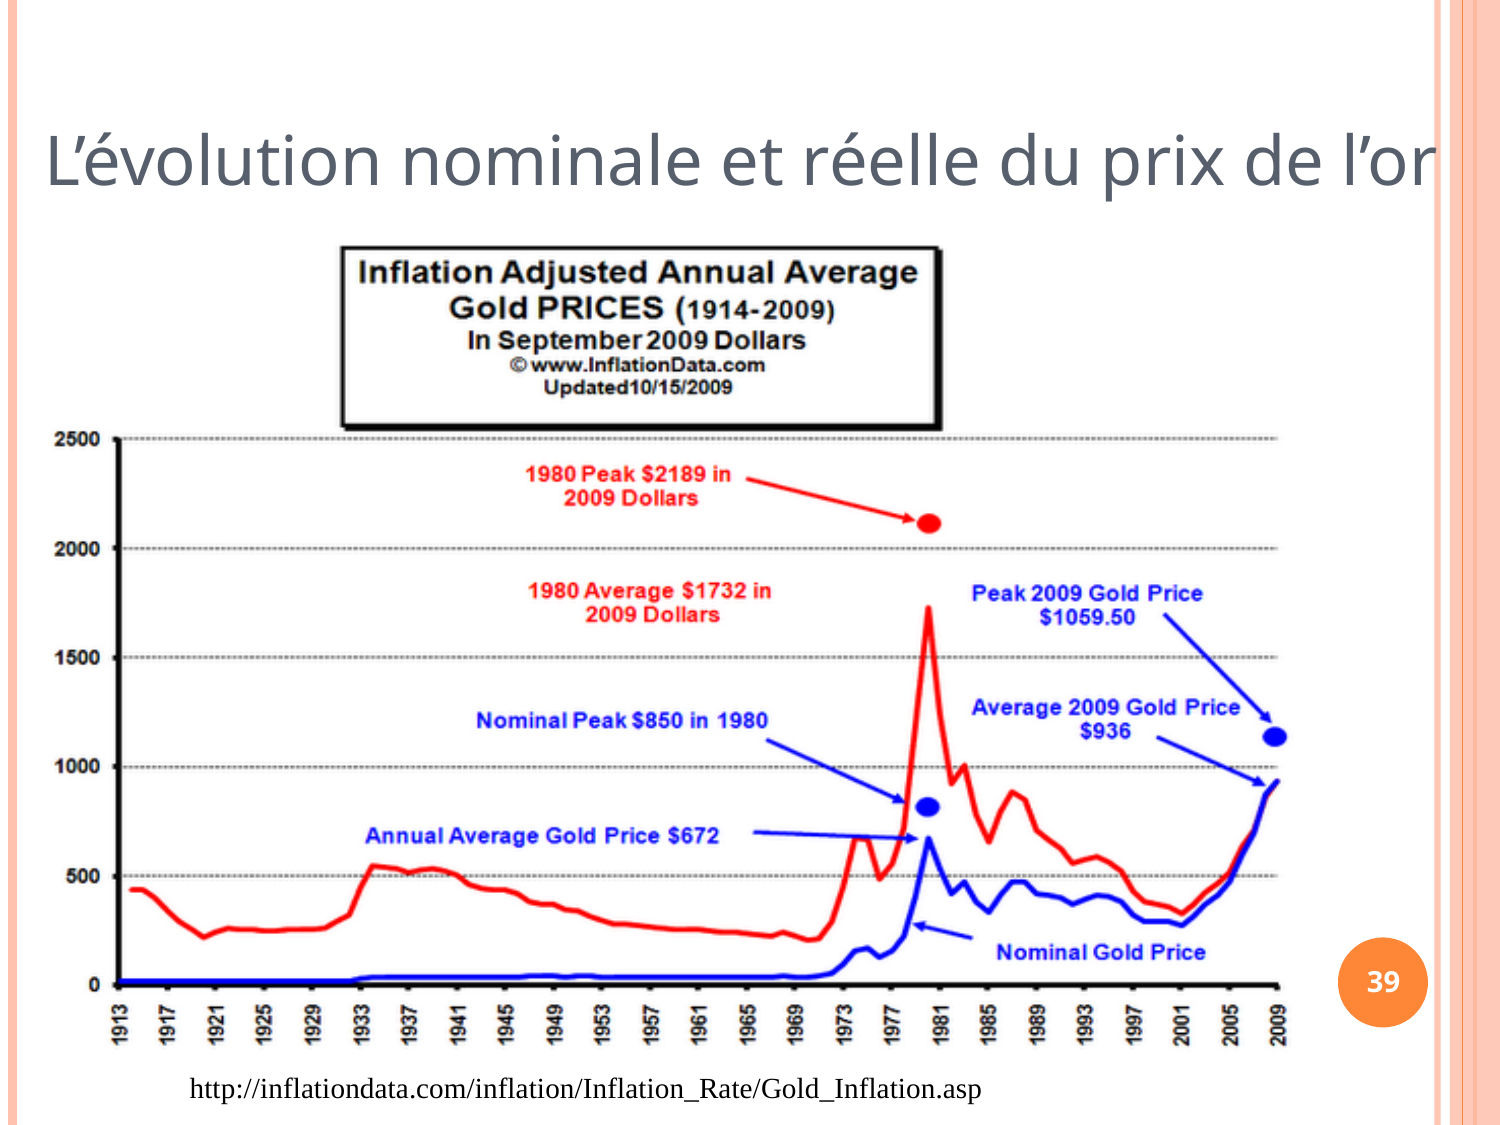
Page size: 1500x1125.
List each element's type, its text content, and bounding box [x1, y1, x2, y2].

text_box http://inflationdata.com/inflation/Inflation_Rate/Gold_Inflation.asp [174, 1062, 1163, 1113]
picture [37, 245, 1338, 1061]
slide_number <numéro> [1338, 940, 1434, 1027]
title L’évolution nominale et réelle du prix de l’or [29, 29, 1471, 207]
